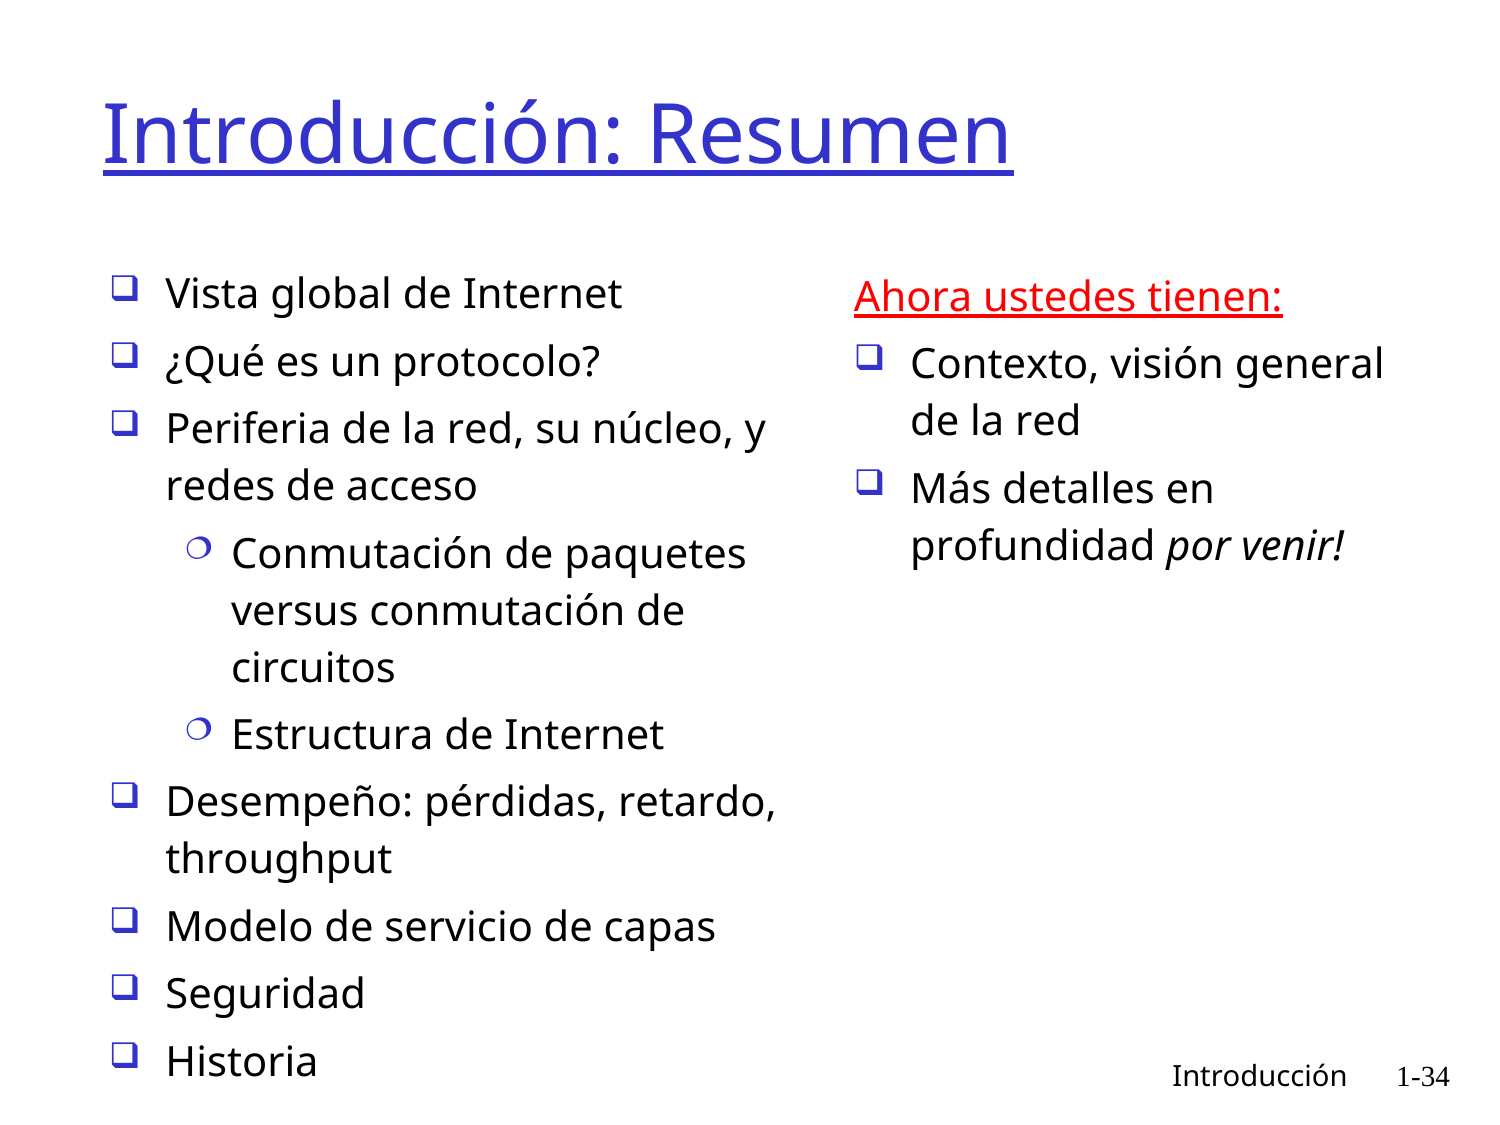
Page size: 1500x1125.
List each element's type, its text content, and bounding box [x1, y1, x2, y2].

title Introducción: Resumen [87, 37, 1363, 225]
text_box 1-<number> [1362, 1050, 1466, 1125]
list Ahora ustedes tienen: Contexto, visión general de la red Más detalles en profundidad por venir! [838, 259, 1450, 1022]
list Vista global de Internet ¿Qué es un protocolo? Periferia de la red, su núcleo, y redes de acceso Conmutación de paquetes versus conmutación de circuitos Estructura de Internet Desempeño: pérdidas, retardo, throughput Modelo de servicio de capas Seguridad Historia [94, 256, 814, 1052]
text_box Introducción [887, 1050, 1362, 1125]
